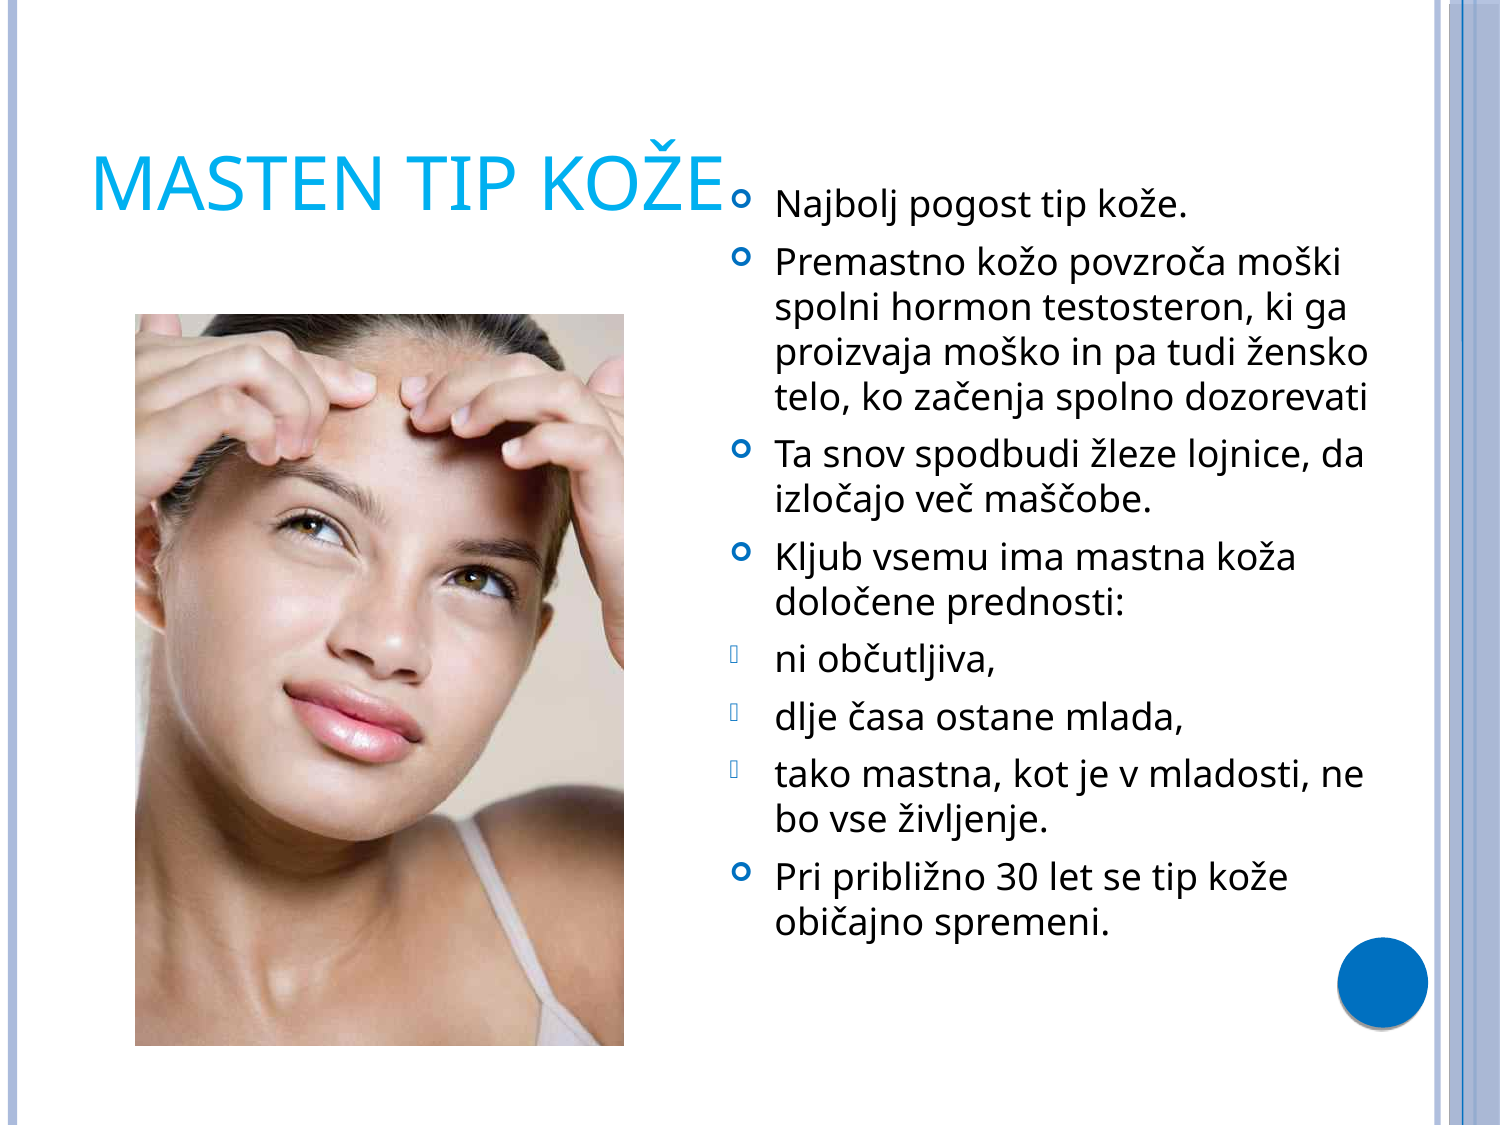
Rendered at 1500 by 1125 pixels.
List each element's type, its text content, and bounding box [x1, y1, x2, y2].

title Masten tip kože [75, 45, 1300, 233]
list Najbolj pogost tip kože. Premastno kožo povzroča moški spolni hormon testosteron, ki ga proizvaja moško in pa tudi žensko telo, ko začenja spolno dozorevati Ta snov spodbudi žleze lojnice, da izločajo več maščobe. Kljub vsemu ima mastna koža določene prednosti: ni občutljiva, dlje časa ostane mlada, tako mastna, kot je v mladosti, ne bo vse življenje. Pri približno 30 let se tip kože običajno spremeni. [714, 172, 1413, 1094]
picture [135, 314, 624, 1046]
